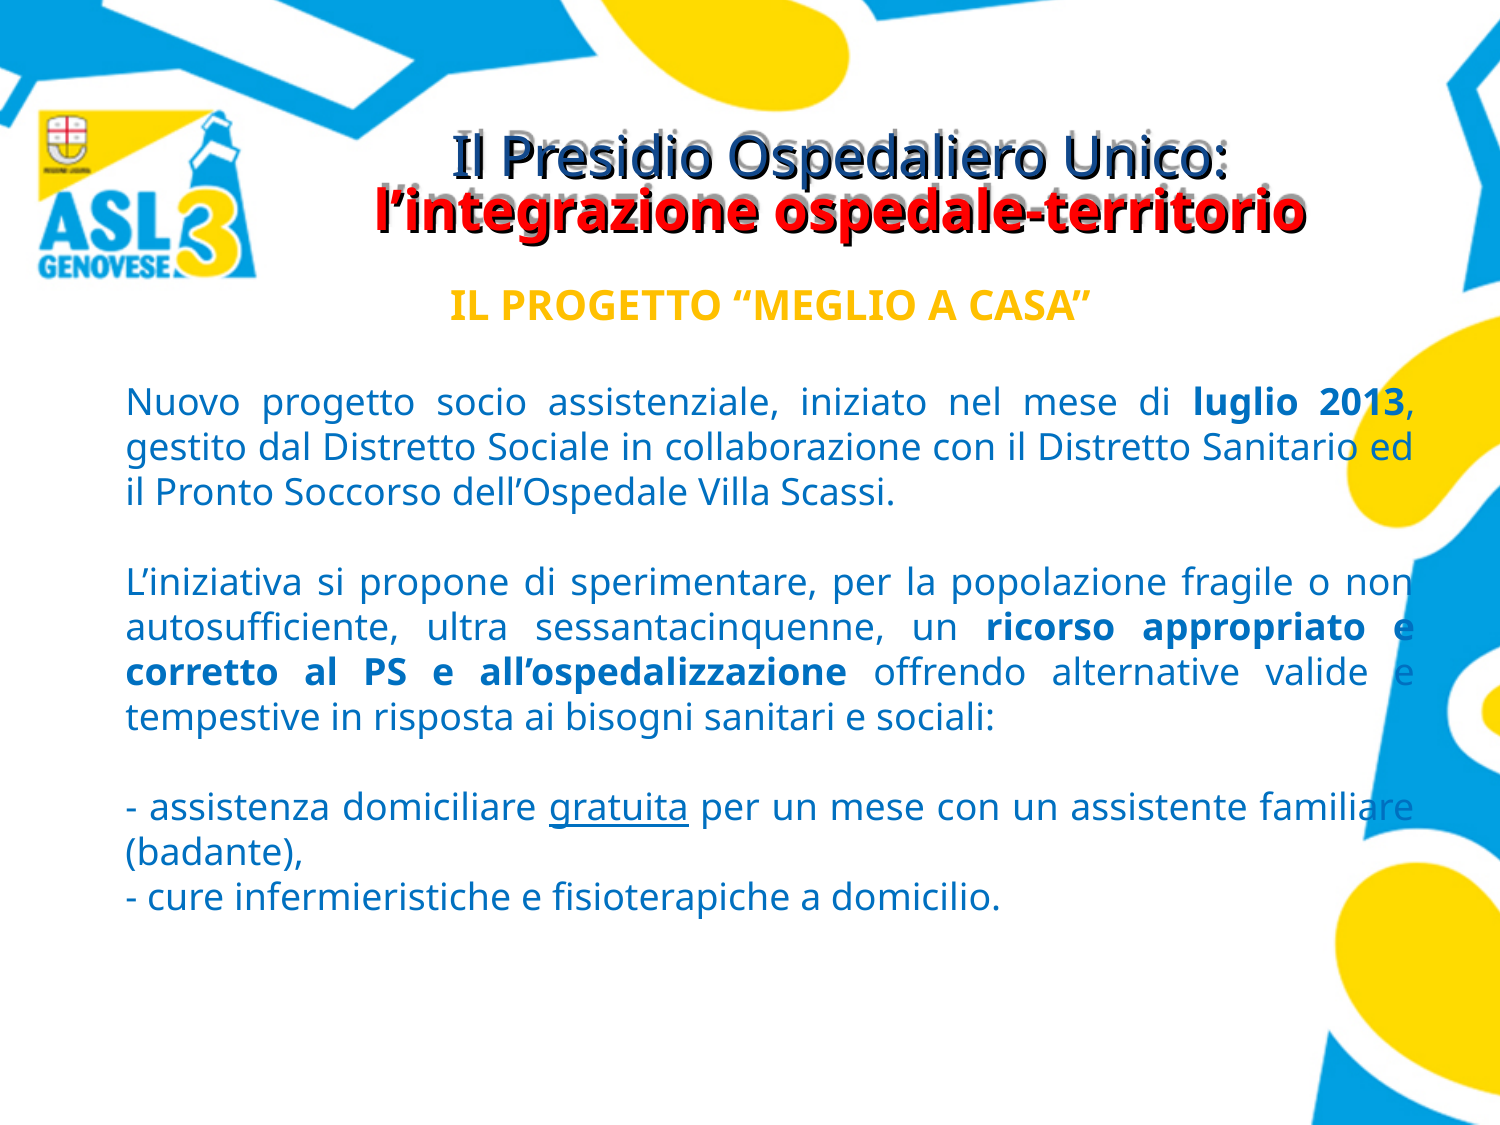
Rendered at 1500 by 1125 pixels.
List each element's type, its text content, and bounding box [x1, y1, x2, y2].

text_box Il Presidio Ospedaliero Unico: l’integrazione ospedale-territorio [242, 125, 1438, 271]
text_box IL PROGETTO “MEGLIO A CASA” Nuovo progetto socio assistenziale, iniziato nel mese di luglio 2013, gestito dal Distretto Sociale in collaborazione con il Distretto Sanitario ed il Pronto Soccorso dell’Ospedale Villa Scassi. L’iniziativa si propone di sperimentare, per la popolazione fragile o non autosufficiente, ultra sessantacinquenne, un ricorso appropriato e corretto al PS e all’ospedalizzazione offrendo alternative valide e tempestive in risposta ai bisogni sanitari e sociali: - assistenza domiciliare gratuita per un mese con un assistente familiare (badante), - cure infermieristiche e fisioterapiche a domicilio. [110, 271, 1438, 926]
